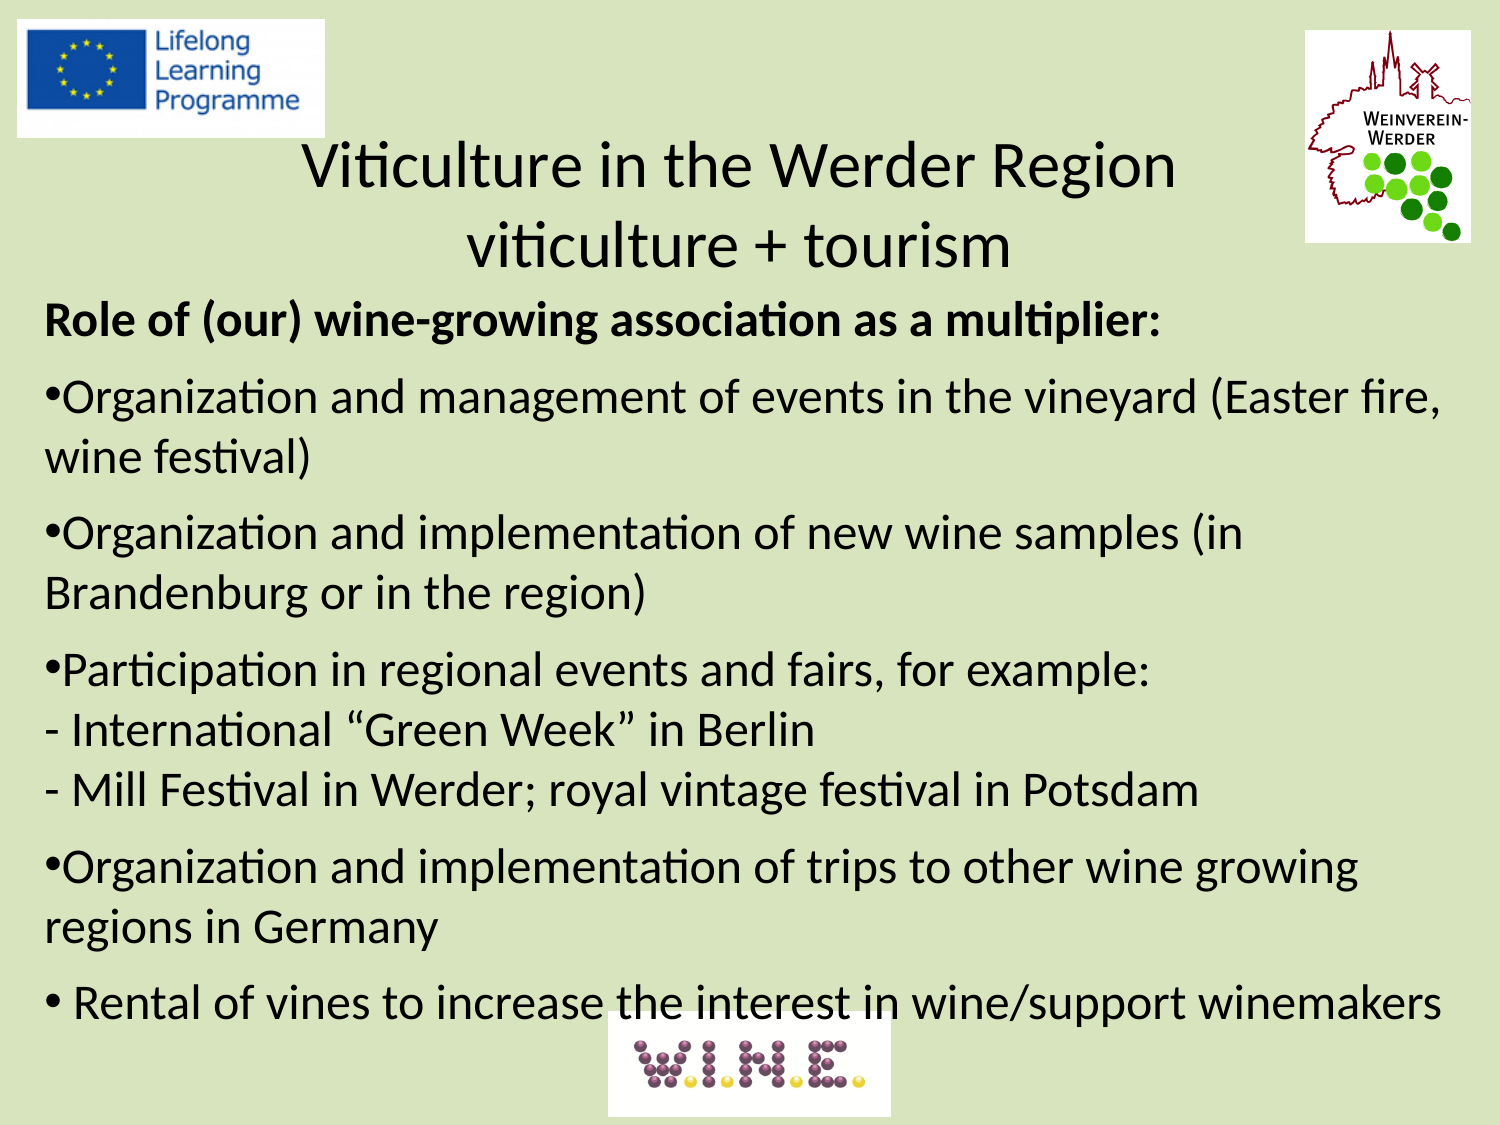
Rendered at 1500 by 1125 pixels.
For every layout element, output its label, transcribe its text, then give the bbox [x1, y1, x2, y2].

text_box Viticulture in the Werder Region viticulture + tourism [64, 113, 1415, 278]
picture [608, 1011, 891, 1117]
text_box Role of (our) wine-growing association as a multiplier: Organization and management of events in the vineyard (Easter fire, wine festival) Organization and implementation of new wine samples (in Brandenburg or in the region) Participation in regional events and fairs, for example: - International “Green Week” in Berlin - Mill Festival in Werder; royal vintage festival in Potsdam Organization and implementation of trips to other wine growing regions in Germany Rental of vines to increase the interest in wine/support winemakers [29, 278, 1471, 1005]
picture [1305, 30, 1471, 243]
picture [17, 19, 325, 138]
